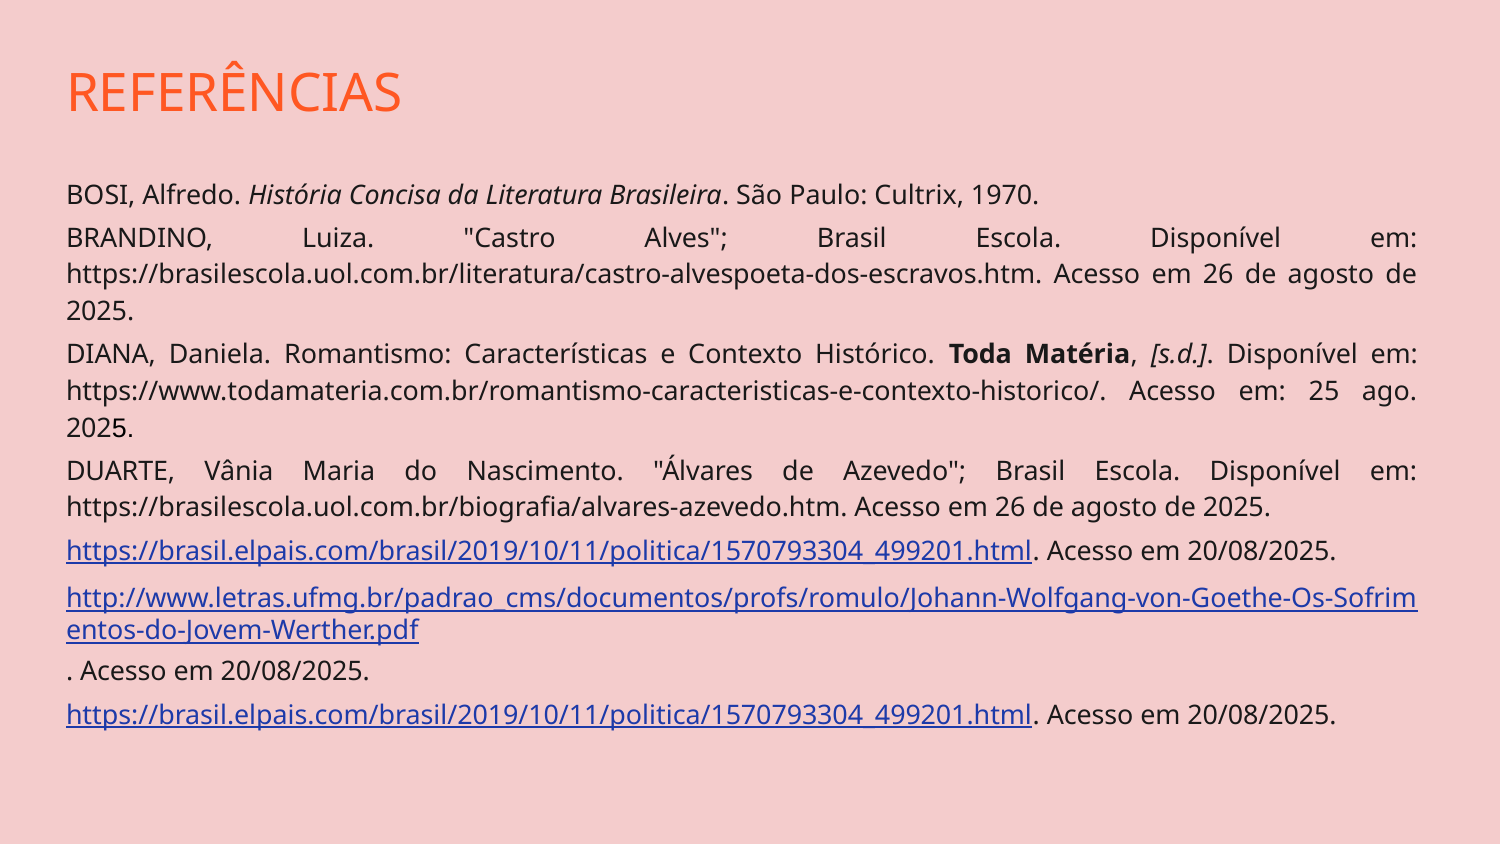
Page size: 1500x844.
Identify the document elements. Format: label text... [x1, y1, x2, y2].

list BOSI, Alfredo. História Concisa da Literatura Brasileira. São Paulo: Cultrix, 1970. BRANDINO, Luiza. "Castro Alves"; Brasil Escola. Disponível em: https://brasilescola.uol.com.br/literatura/castro-alvespoeta-dos-escravos.htm. Acesso em 26 de agosto de 2025. DIANA, Daniela. Romantismo: Características e Contexto Histórico. Toda Matéria, [s.d.]. Disponível em: https://www.todamateria.com.br/romantismo-caracteristicas-e-contexto-historico/. Acesso em: 25 ago. 2025. DUARTE, Vânia Maria do Nascimento. "Álvares de Azevedo"; Brasil Escola. Disponível em: https://brasilescola.uol.com.br/biografia/alvares-azevedo.htm. Acesso em 26 de agosto de 2025. https://brasil.elpais.com/brasil/2019/10/11/politica/1570793304_499201.html. Acesso em 20/08/2025. http://www.letras.ufmg.br/padrao_cms/documentos/profs/romulo/Johann-Wolfgang-von-Goethe-Os-Sofrimentos-do-Jovem-Werther.pdf. Acesso em 20/08/2025. https://brasil.elpais.com/brasil/2019/10/11/politica/1570793304_499201.html. Acesso em 20/08/2025. [51, 157, 1434, 719]
title REFERÊNCIAS [51, 43, 1449, 138]
